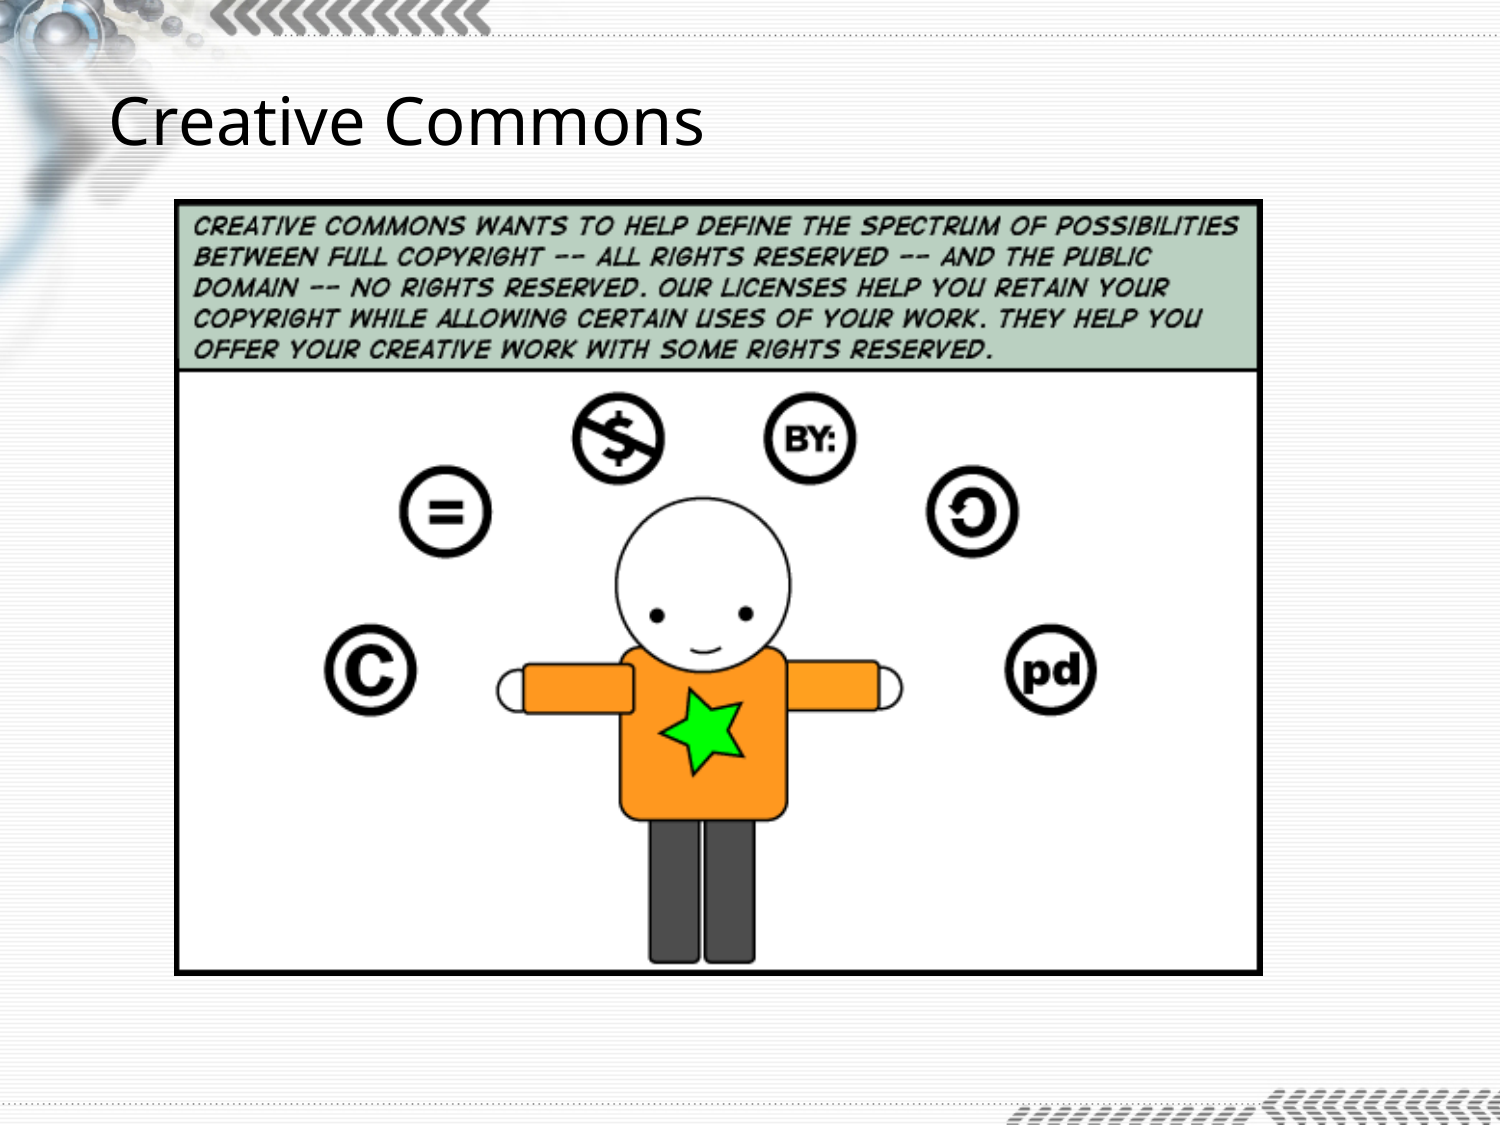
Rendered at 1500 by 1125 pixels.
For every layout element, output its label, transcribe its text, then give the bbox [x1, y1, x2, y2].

title Creative Commons [94, 49, 1407, 173]
picture [0, 0, 1500, 1125]
